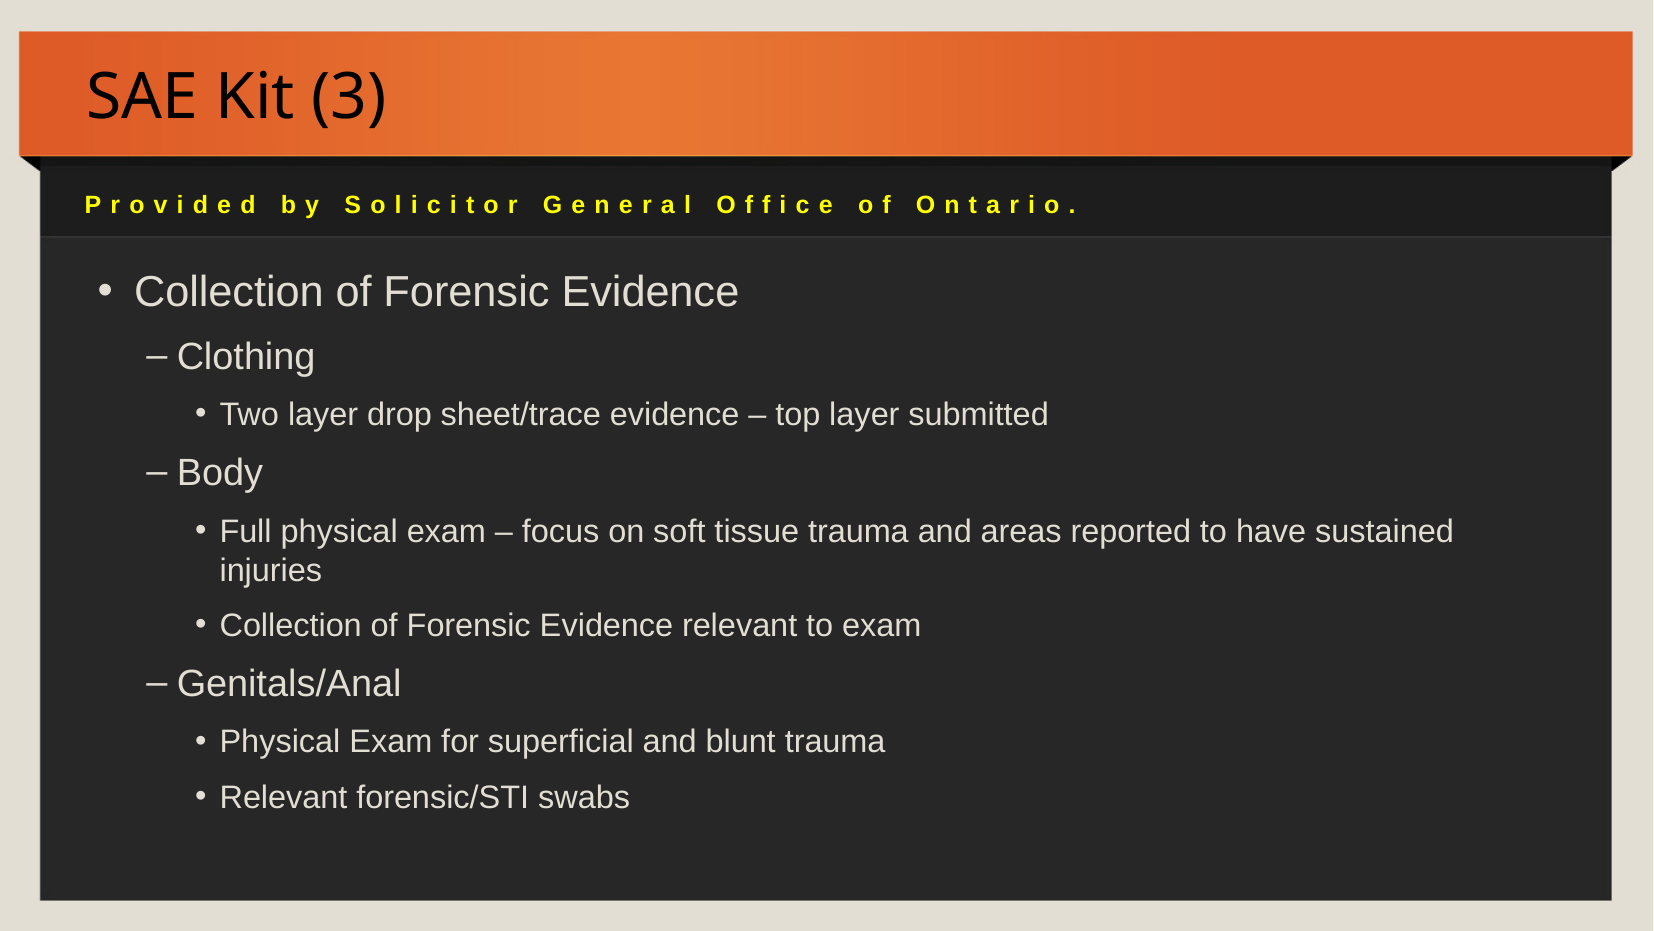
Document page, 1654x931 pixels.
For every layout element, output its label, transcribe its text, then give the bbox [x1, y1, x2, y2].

list Collection of Forensic Evidence Clothing Two layer drop sheet/trace evidence – top layer submitted Body Full physical exam – focus on soft tissue trauma and areas reported to have sustained injuries Collection of Forensic Evidence relevant to exam Genitals/Anal Physical Exam for superficial and blunt trauma Relevant forensic/STI swabs [82, 255, 1571, 831]
list Provided by Solicitor General Office of Ontario. [69, 180, 1558, 237]
picture [0, 0, 1654, 931]
title SAE Kit (3) [71, 46, 1597, 140]
